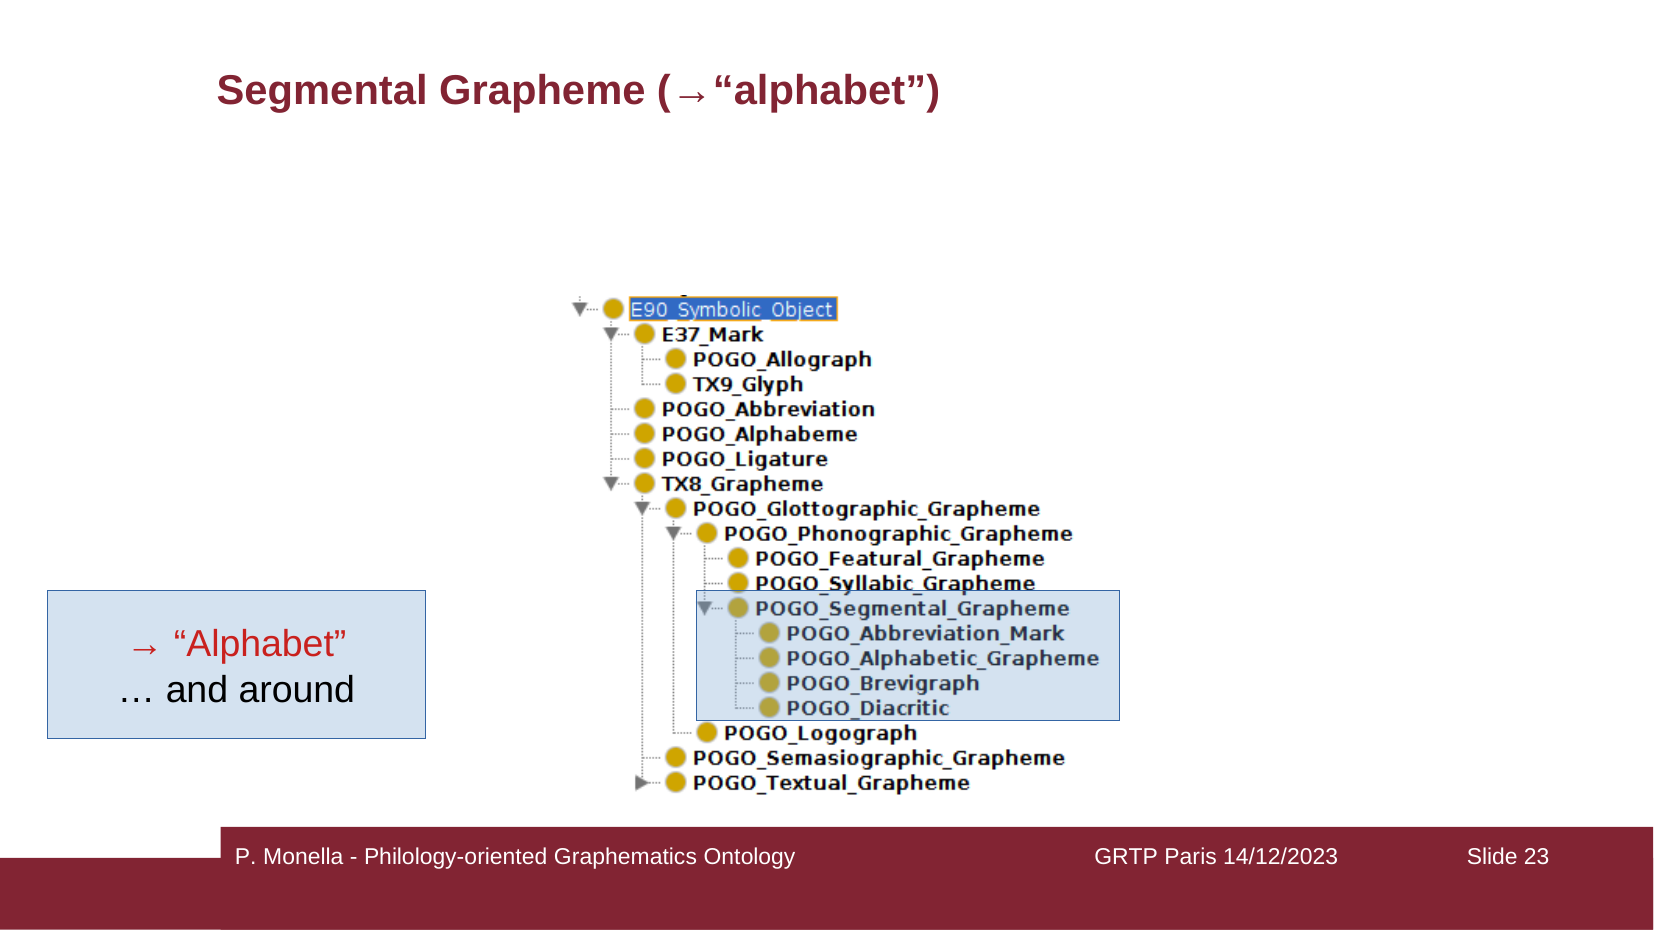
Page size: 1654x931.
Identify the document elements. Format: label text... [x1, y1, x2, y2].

title Segmental Grapheme (→“alphabet”) [201, 55, 1543, 124]
text_box → “Alphabet” … and around [47, 590, 426, 739]
text_box [696, 590, 1120, 721]
picture [570, 295, 1108, 815]
